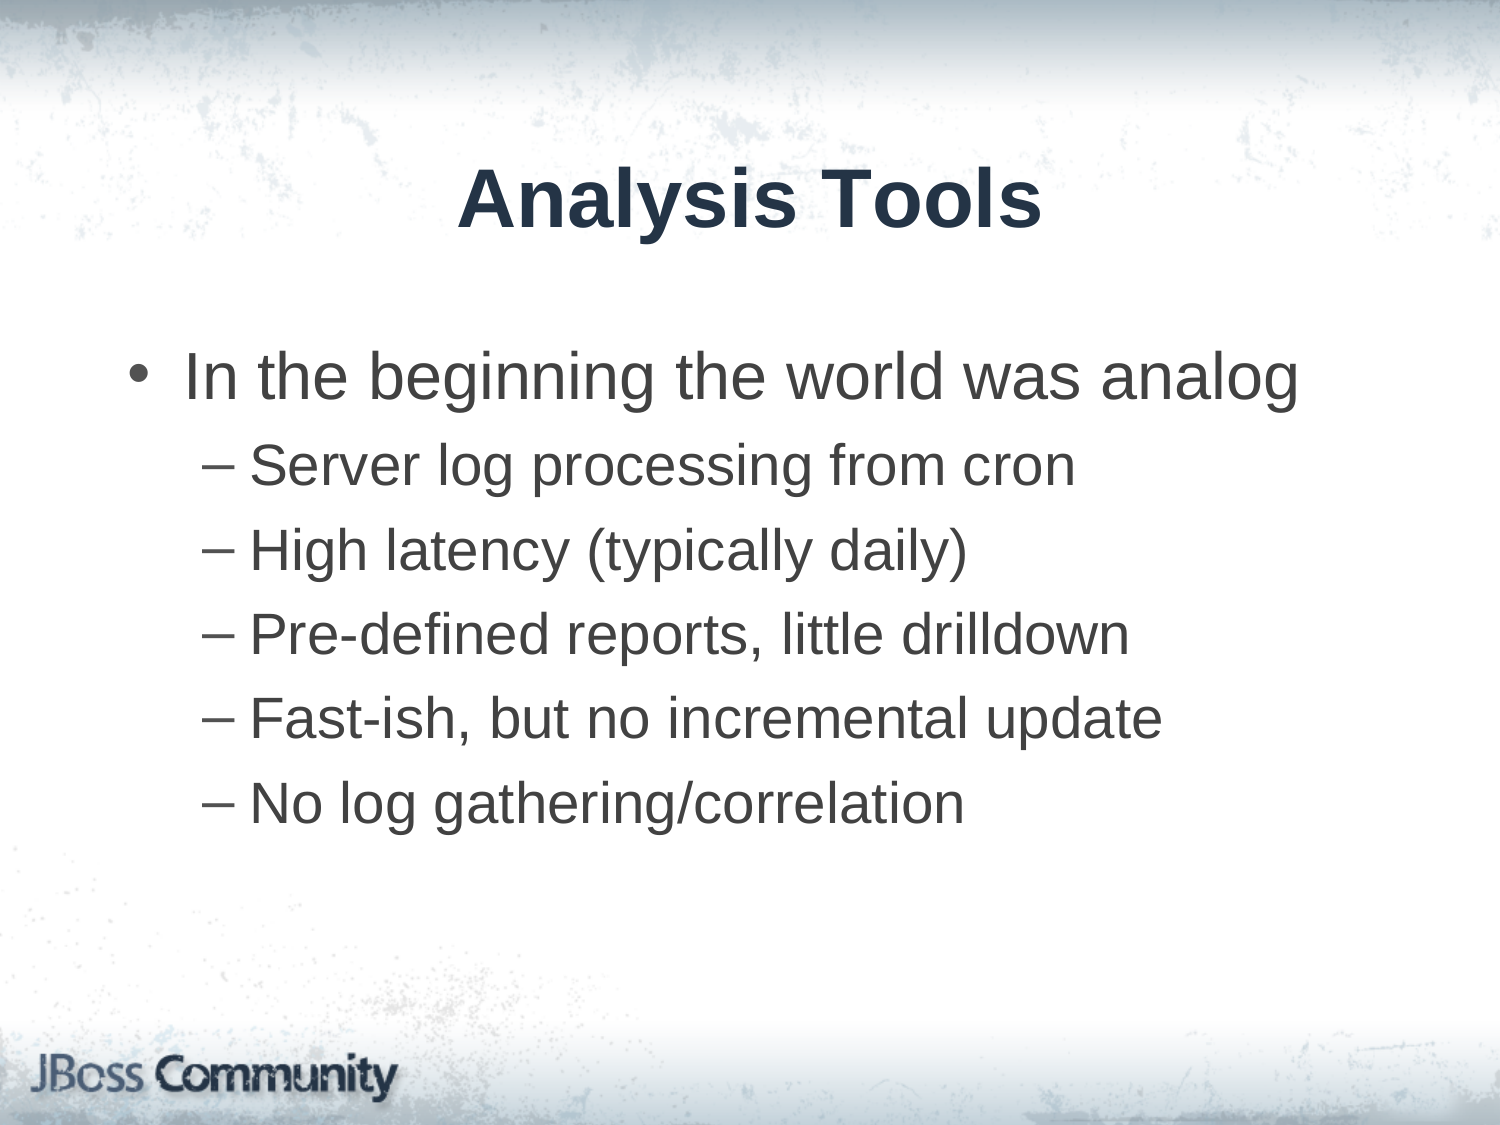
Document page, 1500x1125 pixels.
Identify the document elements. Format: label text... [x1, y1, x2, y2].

list In the beginning the world was analog Server log processing from cron High latency (typically daily) Pre-defined reports, little drilldown Fast-ish, but no incremental update No log gathering/correlation [112, 324, 1388, 993]
picture [0, 0, 1500, 1125]
title Analysis Tools [112, 76, 1388, 312]
